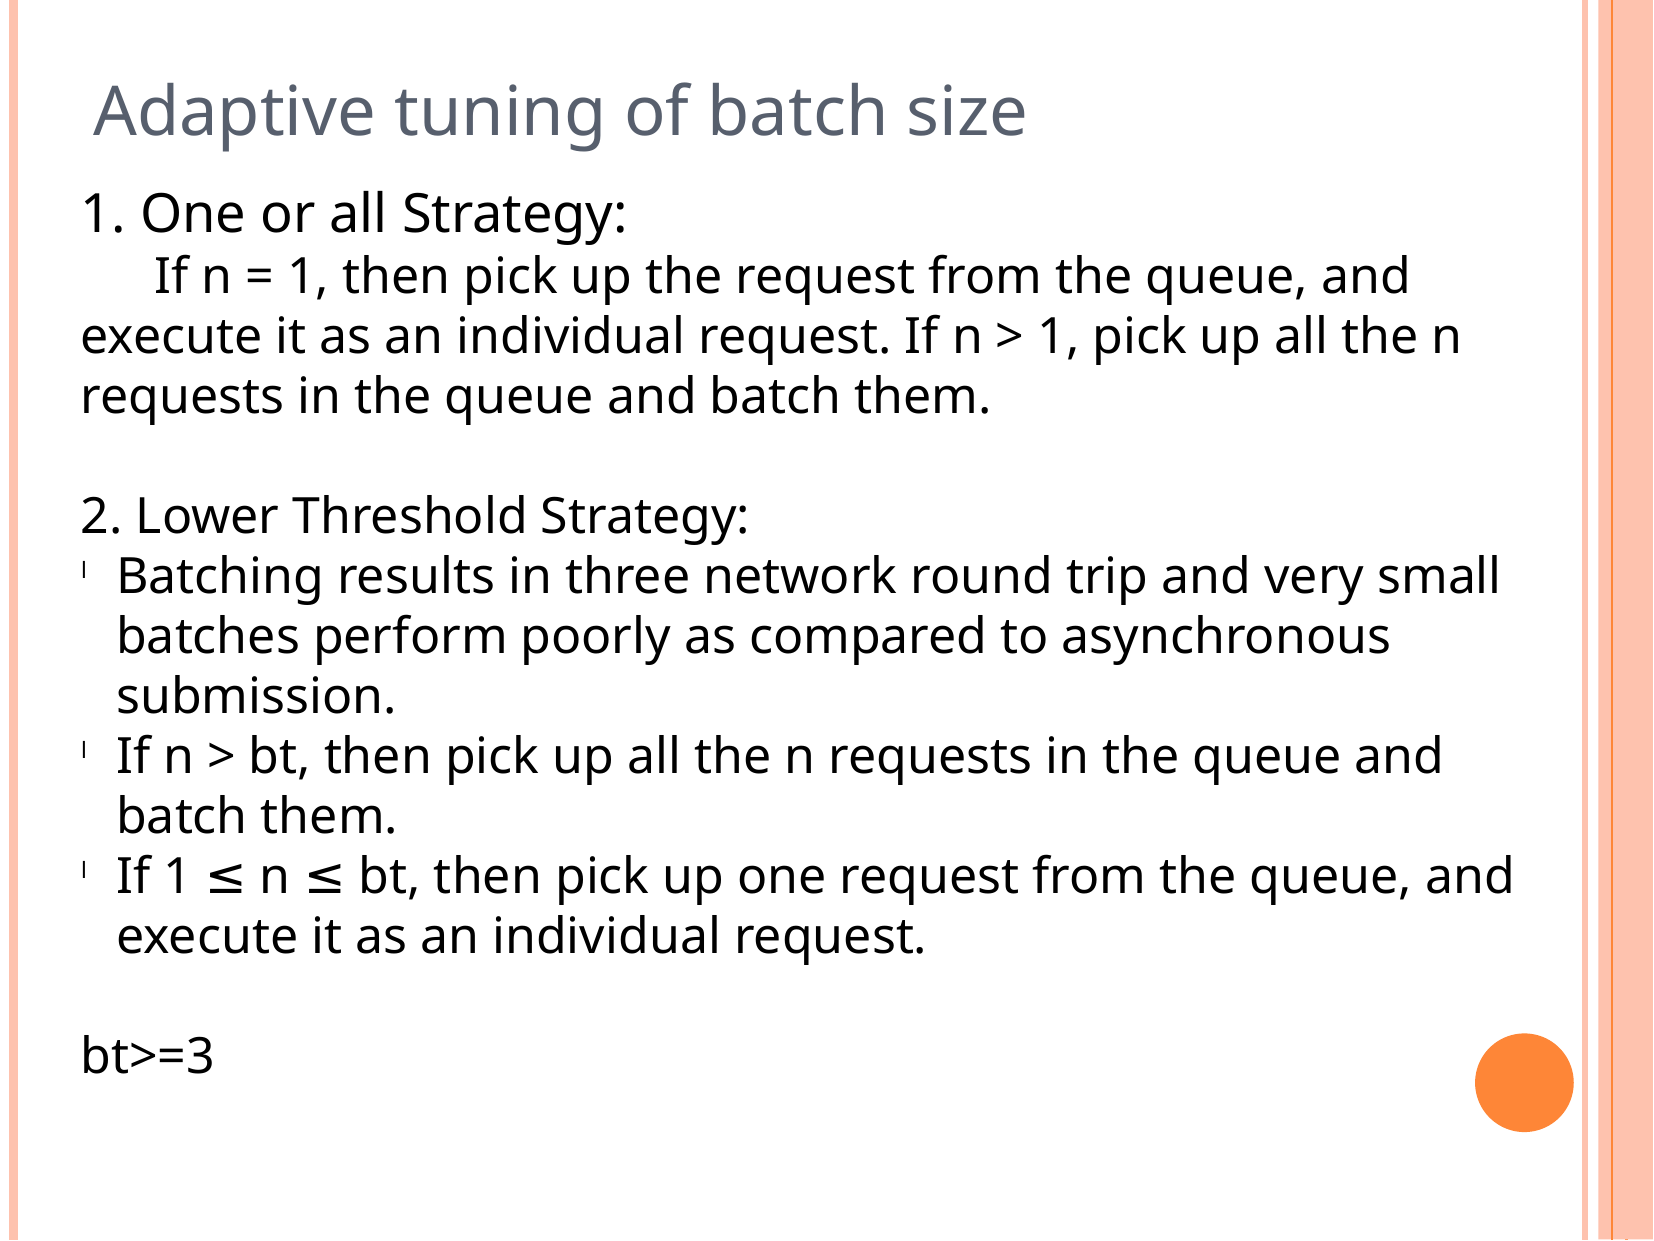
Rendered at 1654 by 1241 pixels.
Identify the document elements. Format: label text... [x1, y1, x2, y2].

text_box 1. One or all Strategy: If n = 1, then pick up the request from the queue, and execute it as an individual request. If n > 1, pick up all the n requests in the queue and batch them. 2. Lower Threshold Strategy: Batching results in three network round trip and very small batches perform poorly as compared to asynchronous submission. If n > bt, then pick up all the n requests in the queue and batch them. If 1 ≤ n ≤ bt, then pick up one request from the queue, and execute it as an individual request. bt>=3 [64, 170, 1552, 988]
text_box Adaptive tuning of batch size [76, 25, 1565, 157]
